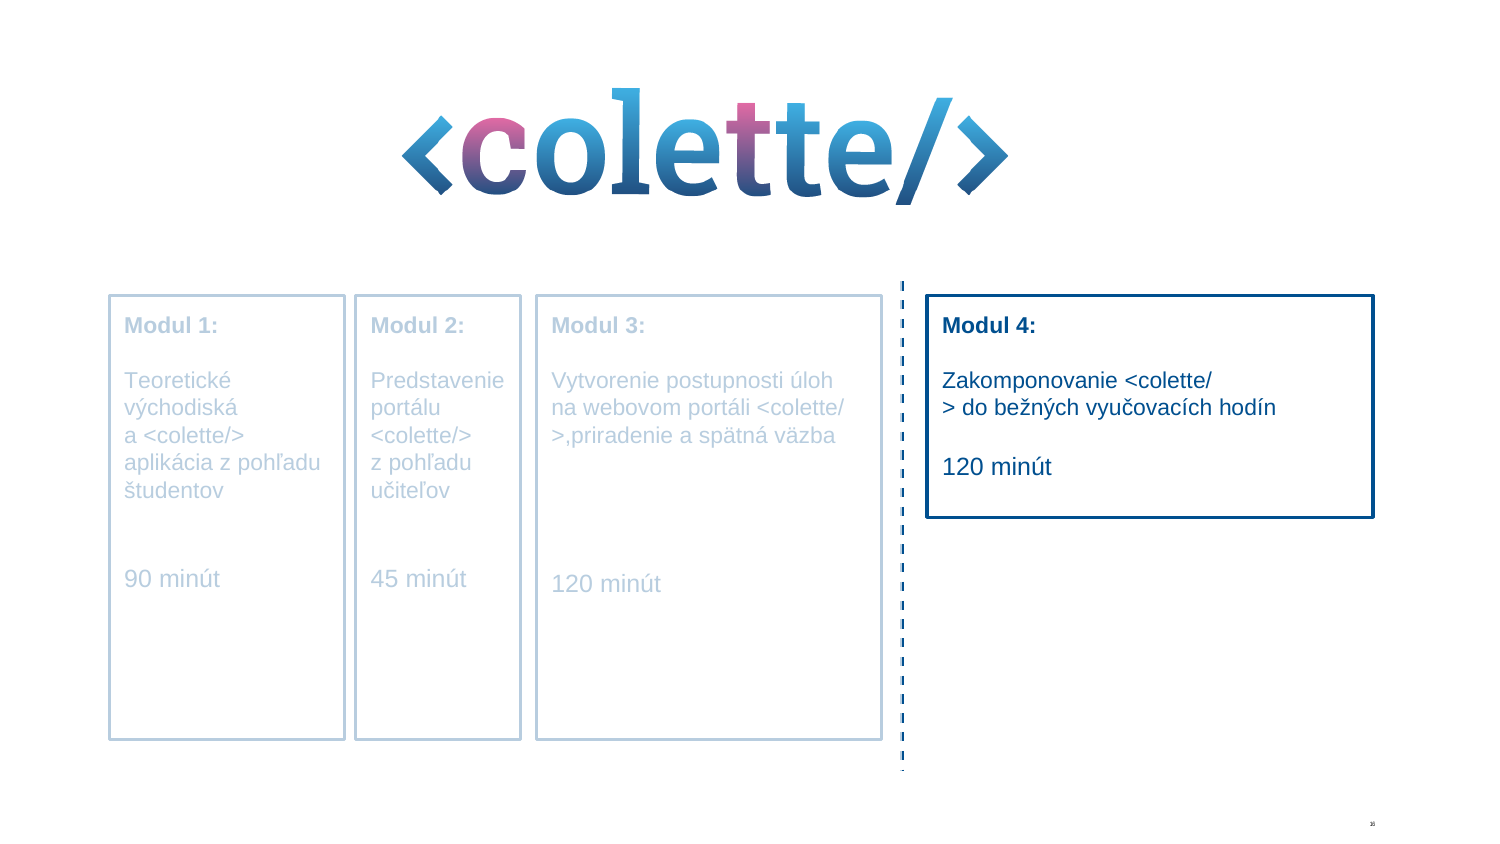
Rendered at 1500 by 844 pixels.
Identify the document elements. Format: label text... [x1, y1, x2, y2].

text_box [82, 262, 902, 791]
text_box Modul 4: Zakomponovanie <colette/> do bežných vyučovacích hodín 120 minút [926, 295, 1374, 518]
text_box 16 [1364, 819, 1478, 833]
picture [306, 13, 1103, 279]
